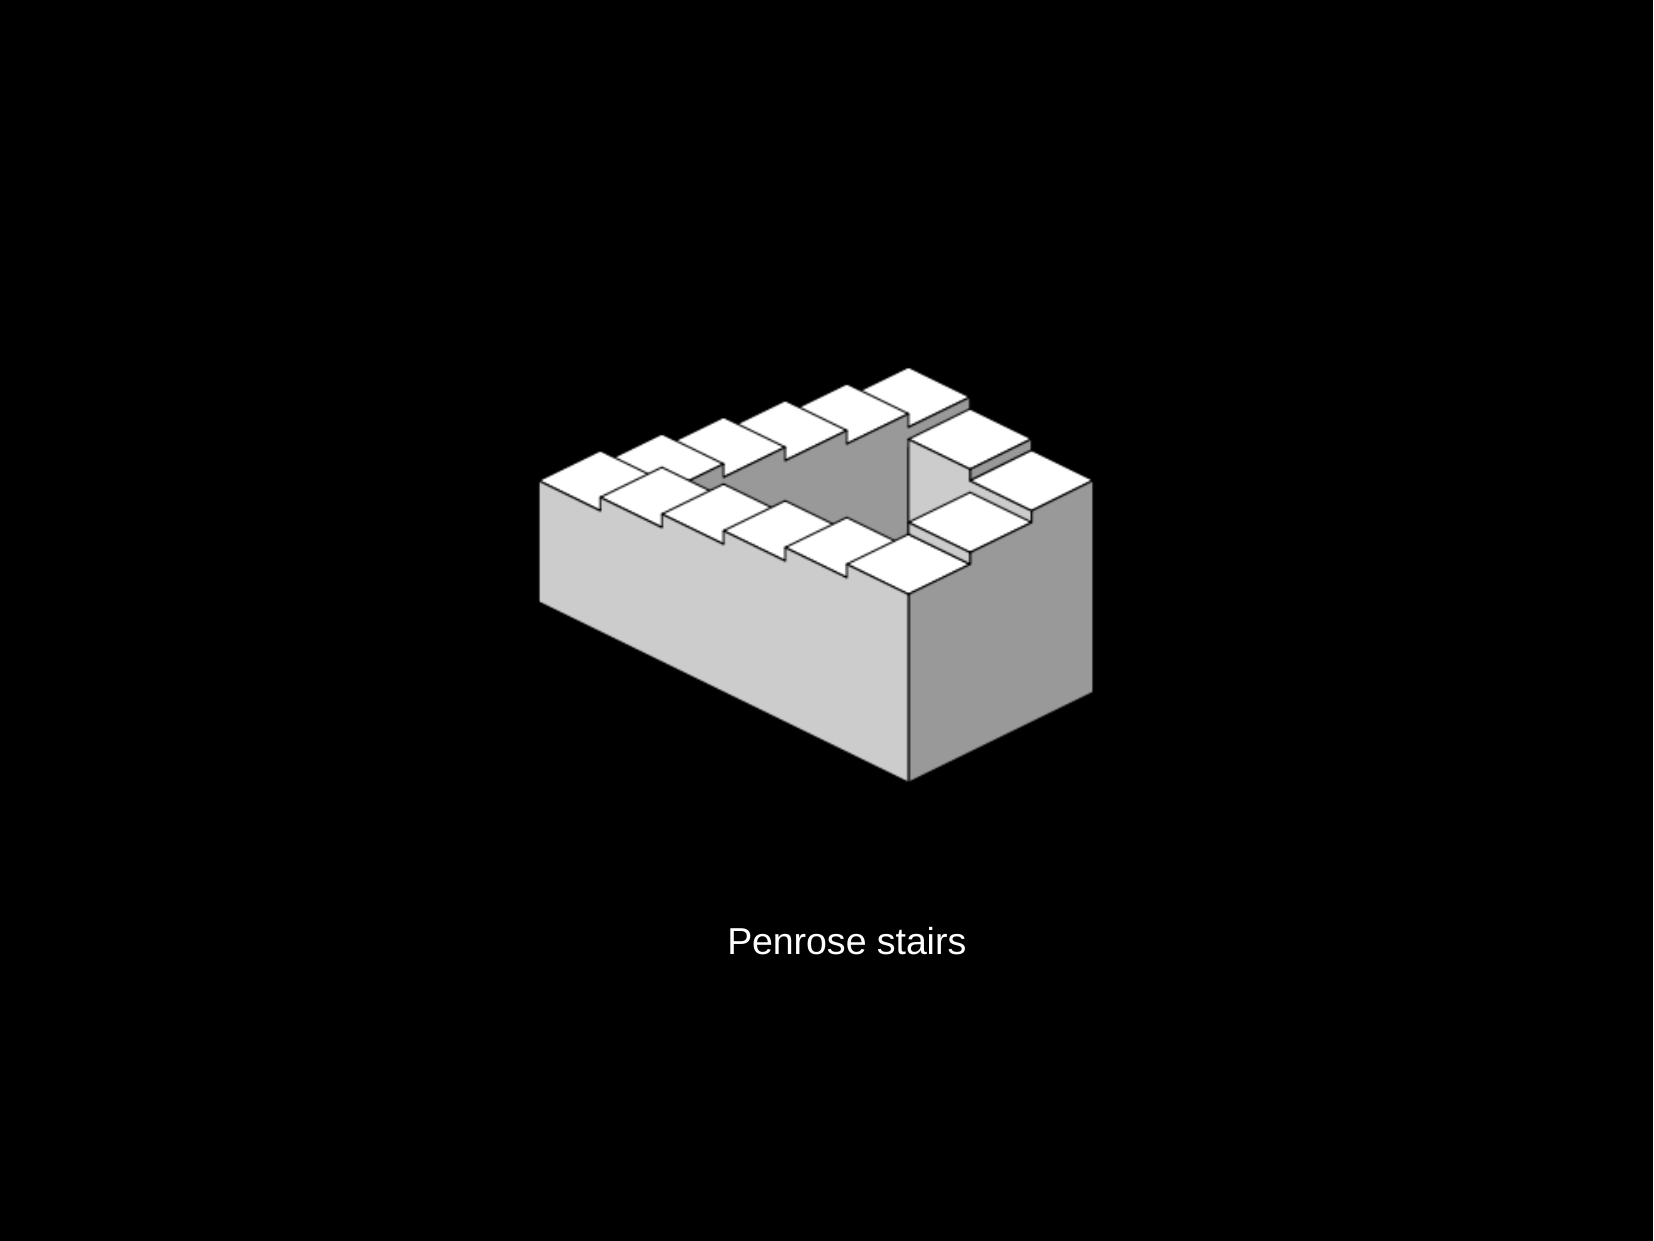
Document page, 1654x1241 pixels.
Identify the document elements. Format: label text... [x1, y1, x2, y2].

text_box Penrose stairs [712, 913, 1388, 976]
picture [505, 337, 1126, 810]
